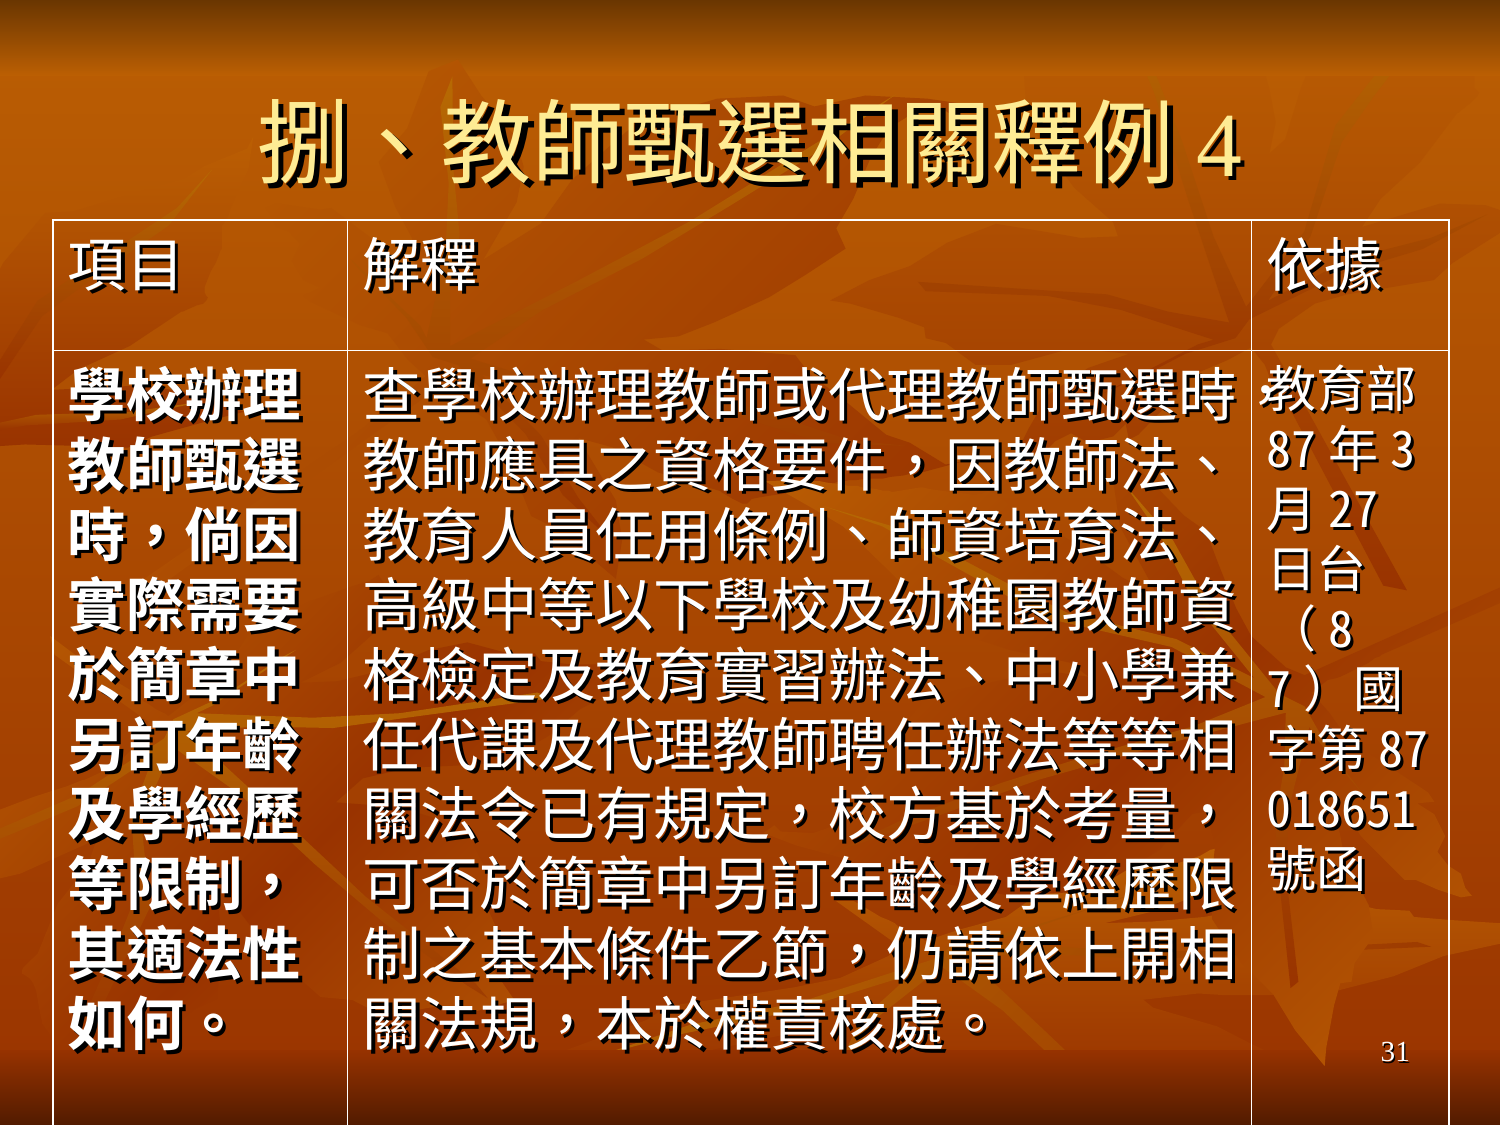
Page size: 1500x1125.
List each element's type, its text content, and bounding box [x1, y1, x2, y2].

table_header 項目 [54, 221, 347, 350]
table_cell 查學校辦理教師或代理教師甄選時，教師應具之資格要件，因教師法、教育人員任用條例、師資培育法、高級中等以下學校及幼稚園教師資格檢定及教育實習辦法、中小學兼任代課及代理教師聘任辦法等等相關法令已有規定，校方基於考量，可否於簡章中另訂年齡及學經歷限制之基本條件乙節，仍請依上開相關法規，本於權責核處。 [348, 351, 1251, 1125]
table_cell 教育部87年3月27日台（87）國字第87018651號函 [1252, 351, 1448, 1125]
table_cell 學校辦理教師甄選時，倘因實際需要於簡章中另訂年齡及學經歷等限制，其適法性如何。 [54, 351, 347, 1125]
table_header 依據 [1252, 221, 1448, 350]
title 捌、教師甄選相關釋例4 [75, 45, 1426, 219]
table_header 解釋 [348, 221, 1251, 350]
